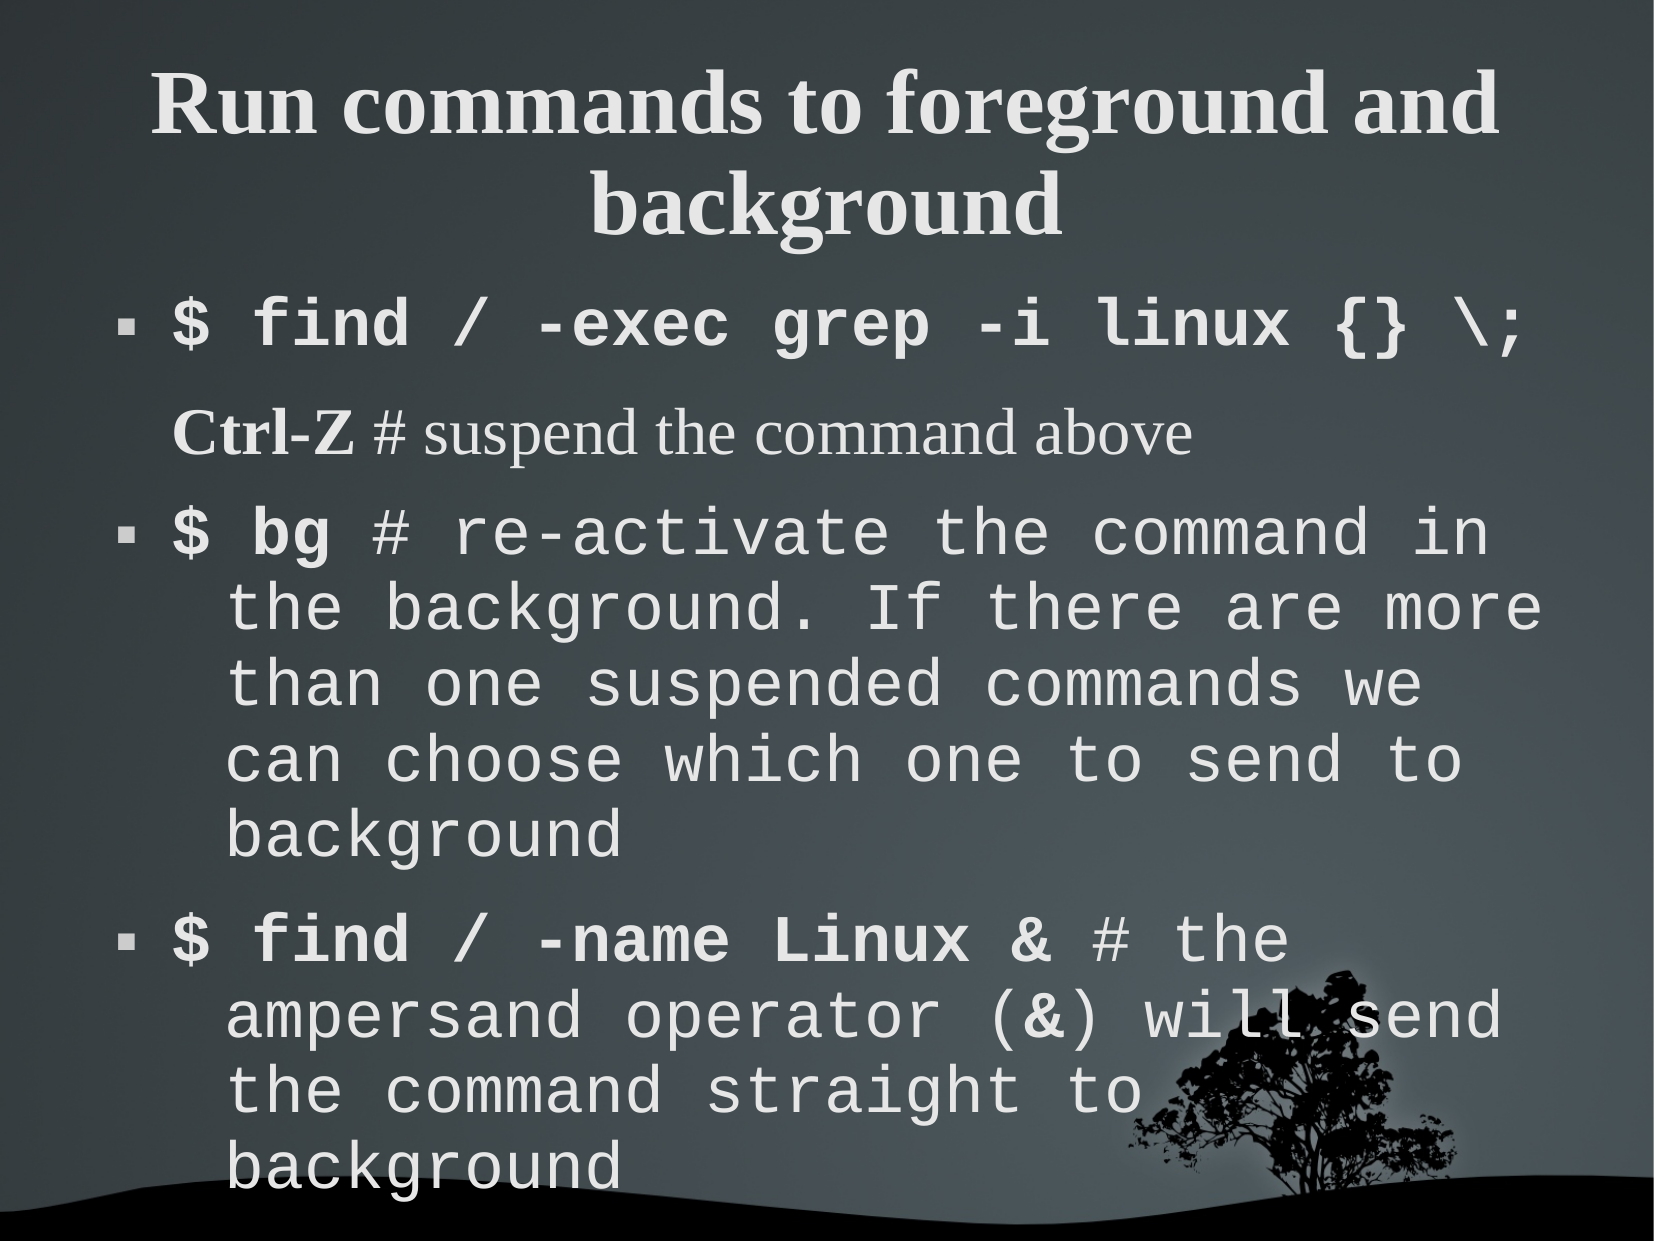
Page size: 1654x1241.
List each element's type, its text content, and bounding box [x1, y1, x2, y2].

title Run commands to foreground and background [82, 33, 1571, 273]
picture [0, 0, 1654, 1241]
list $ find / -exec grep -i linux {} \; Ctrl-Z # suspend the command above $ bg # re-activate the command in the background. If there are more than one suspended commands we can choose which one to send to background $ find / -name Linux & # the ampersand operator (&) will send the command straight to background [82, 290, 1571, 1213]
